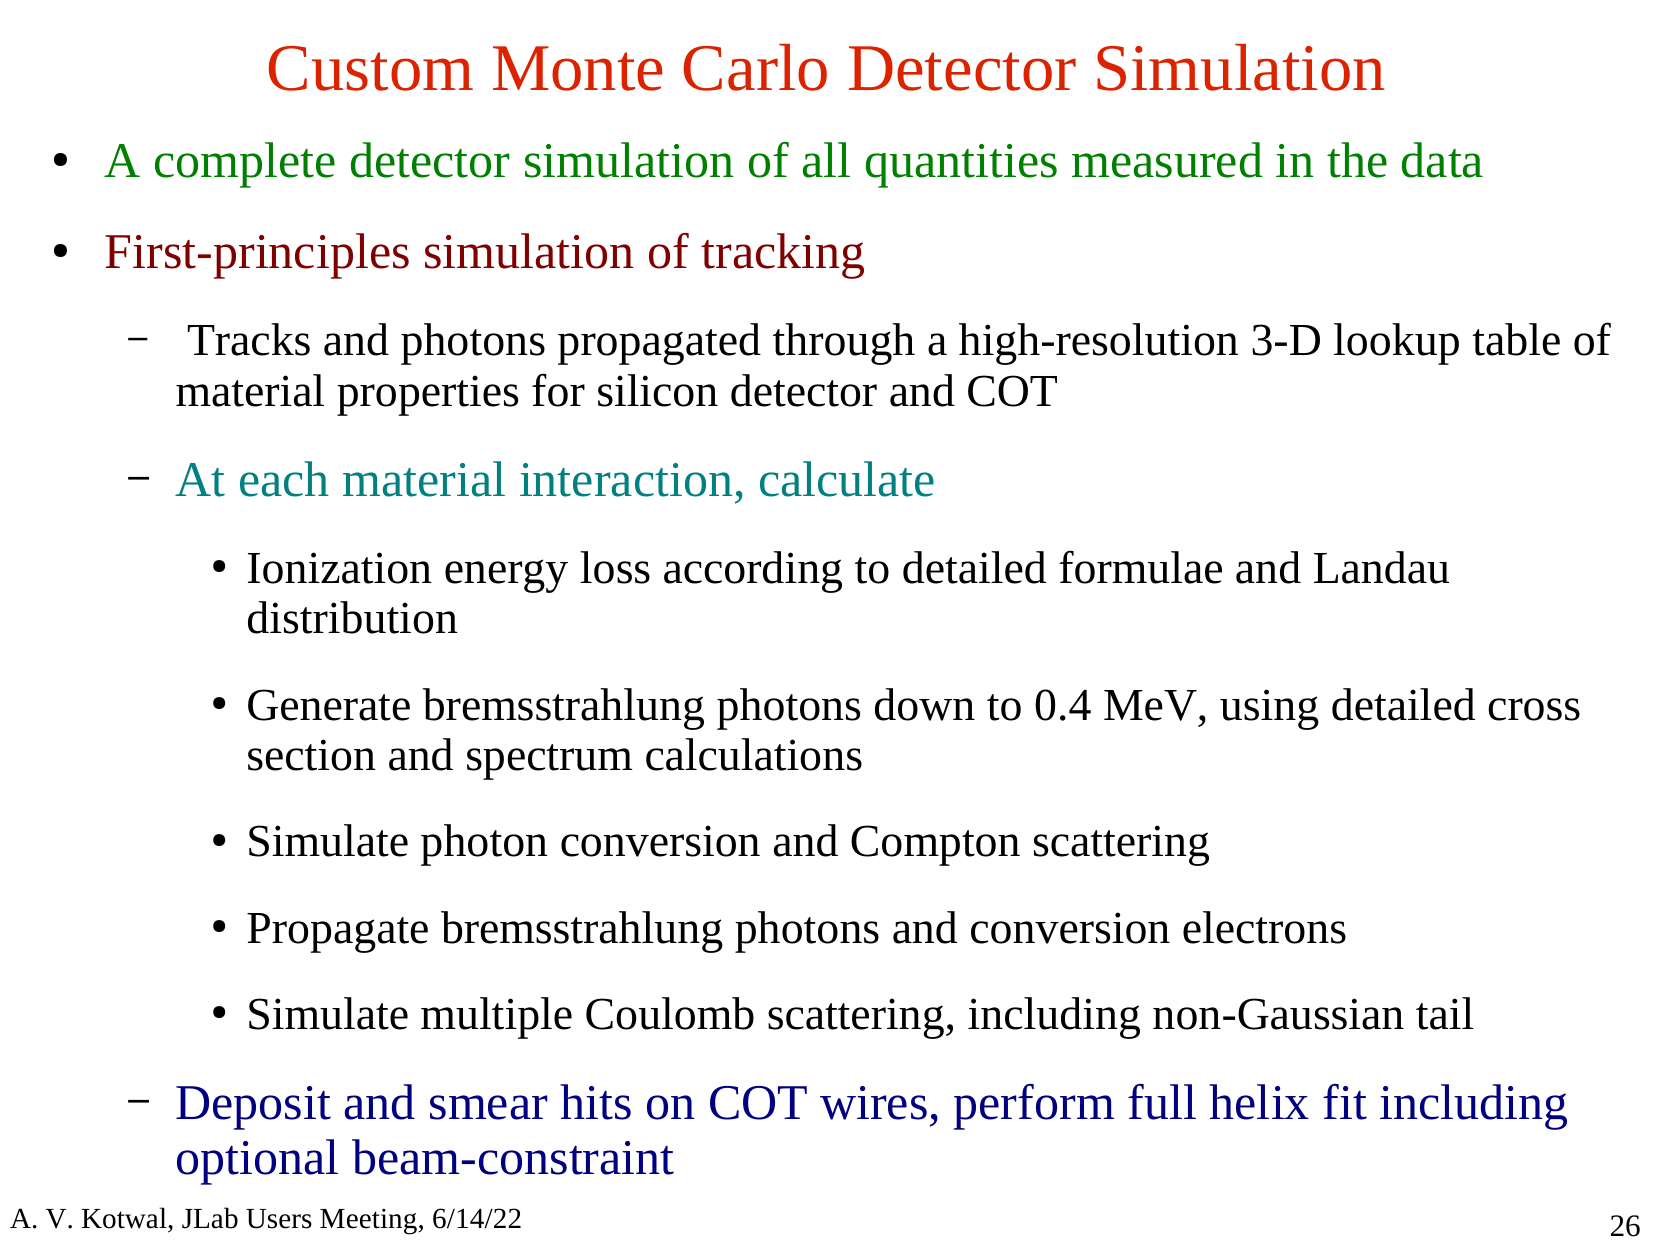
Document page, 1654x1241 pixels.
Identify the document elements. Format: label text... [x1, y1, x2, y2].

title Custom Monte Carlo Detector Simulation [121, 0, 1534, 106]
list A complete detector simulation of all quantities measured in the data First-principles simulation of tracking Tracks and photons propagated through a high-resolution 3-D lookup table of material properties for silicon detector and COT At each material interaction, calculate Ionization energy loss according to detailed formulae and Landau distribution Generate bremsstrahlung photons down to 0.4 MeV, using detailed cross section and spectrum calculations Simulate photon conversion and Compton scattering Propagate bremsstrahlung photons and conversion electrons Simulate multiple Coulomb scattering, including non-Gaussian tail Deposit and smear hits on COT wires, perform full helix fit including optional beam-constraint [33, 133, 1638, 1199]
